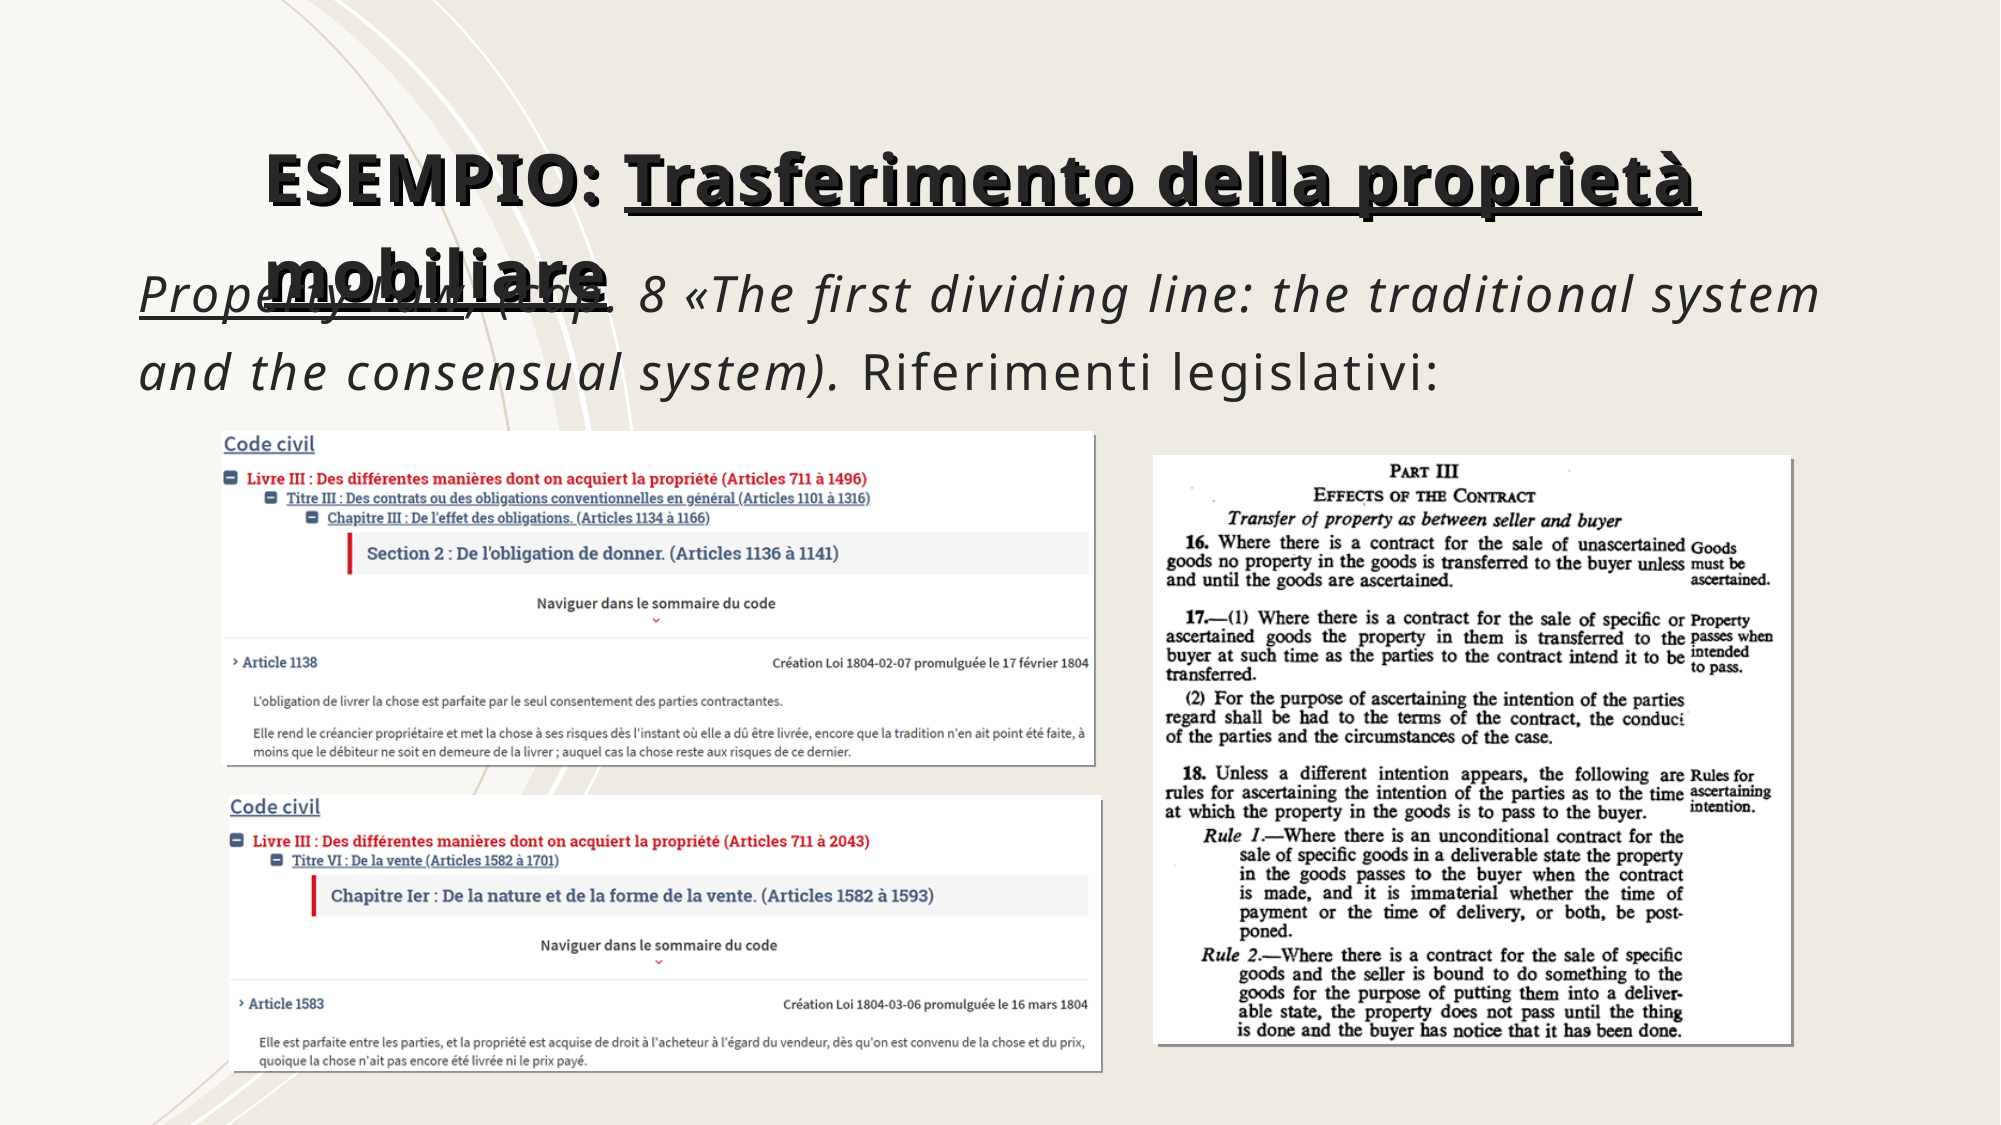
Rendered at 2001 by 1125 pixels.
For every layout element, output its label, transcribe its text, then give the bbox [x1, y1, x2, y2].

subtitle Property Law, (cap. 8 «The first dividing line: the traditional system and the consensual system). Riferimenti legislativi: [120, 226, 1922, 998]
picture [1153, 455, 1791, 1044]
picture [222, 431, 1094, 765]
picture [229, 795, 1101, 1071]
title ESEMPIO: Trasferimento della proprietà mobiliare [245, 101, 1903, 226]
